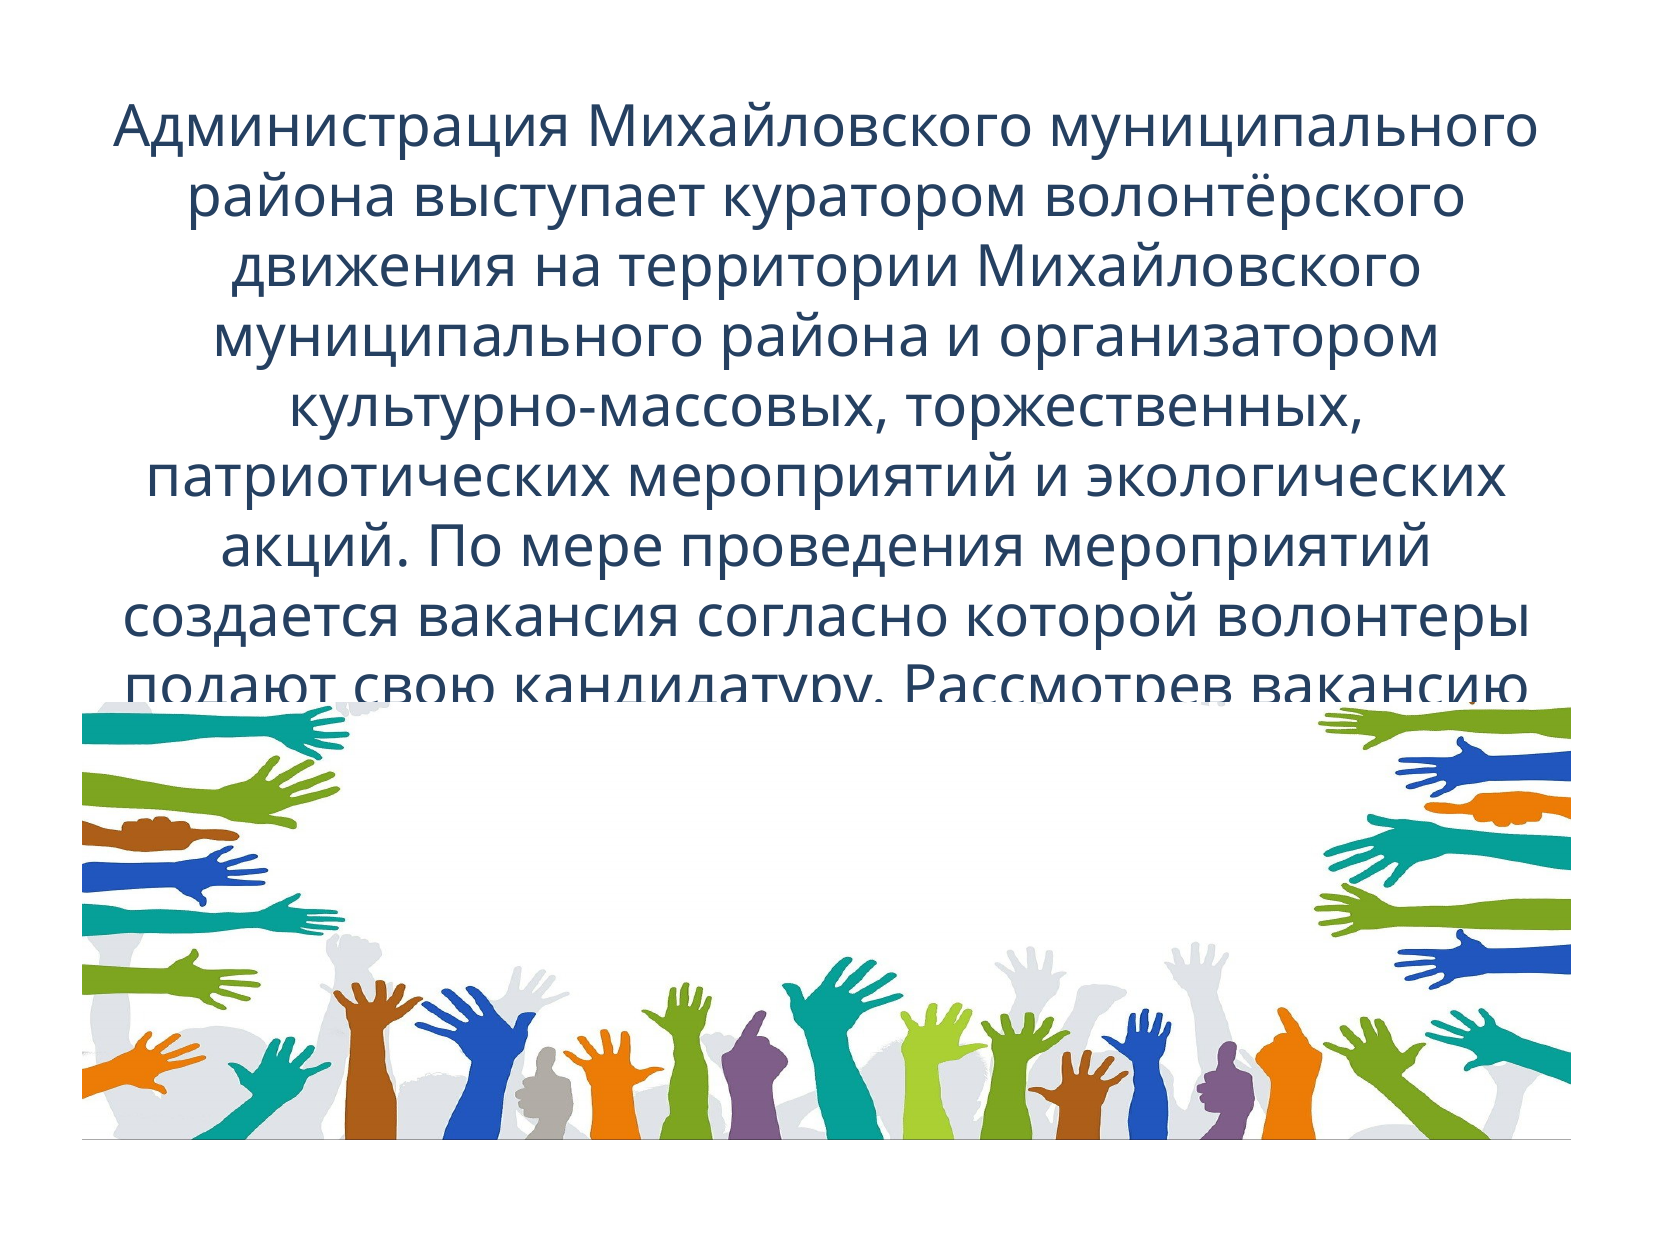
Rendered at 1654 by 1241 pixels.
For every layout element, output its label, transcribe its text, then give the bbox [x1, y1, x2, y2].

picture [82, 702, 1571, 1140]
title Администрация Михайловского муниципального района выступает куратором волонтёрского движения на территории Михайловского муниципального района и организатором культурно-массовых, торжественных, патриотических мероприятий и экологических акций. По мере проведения мероприятий создается вакансия согласно которой волонтеры подают свою кандидатуру. Рассмотрев вакансию организатор принимает решение о подтверждении, либо об отклонении заявки по той или иной причине. После проведения мероприятия, организатор проставляет часы. [82, 88, 1571, 609]
